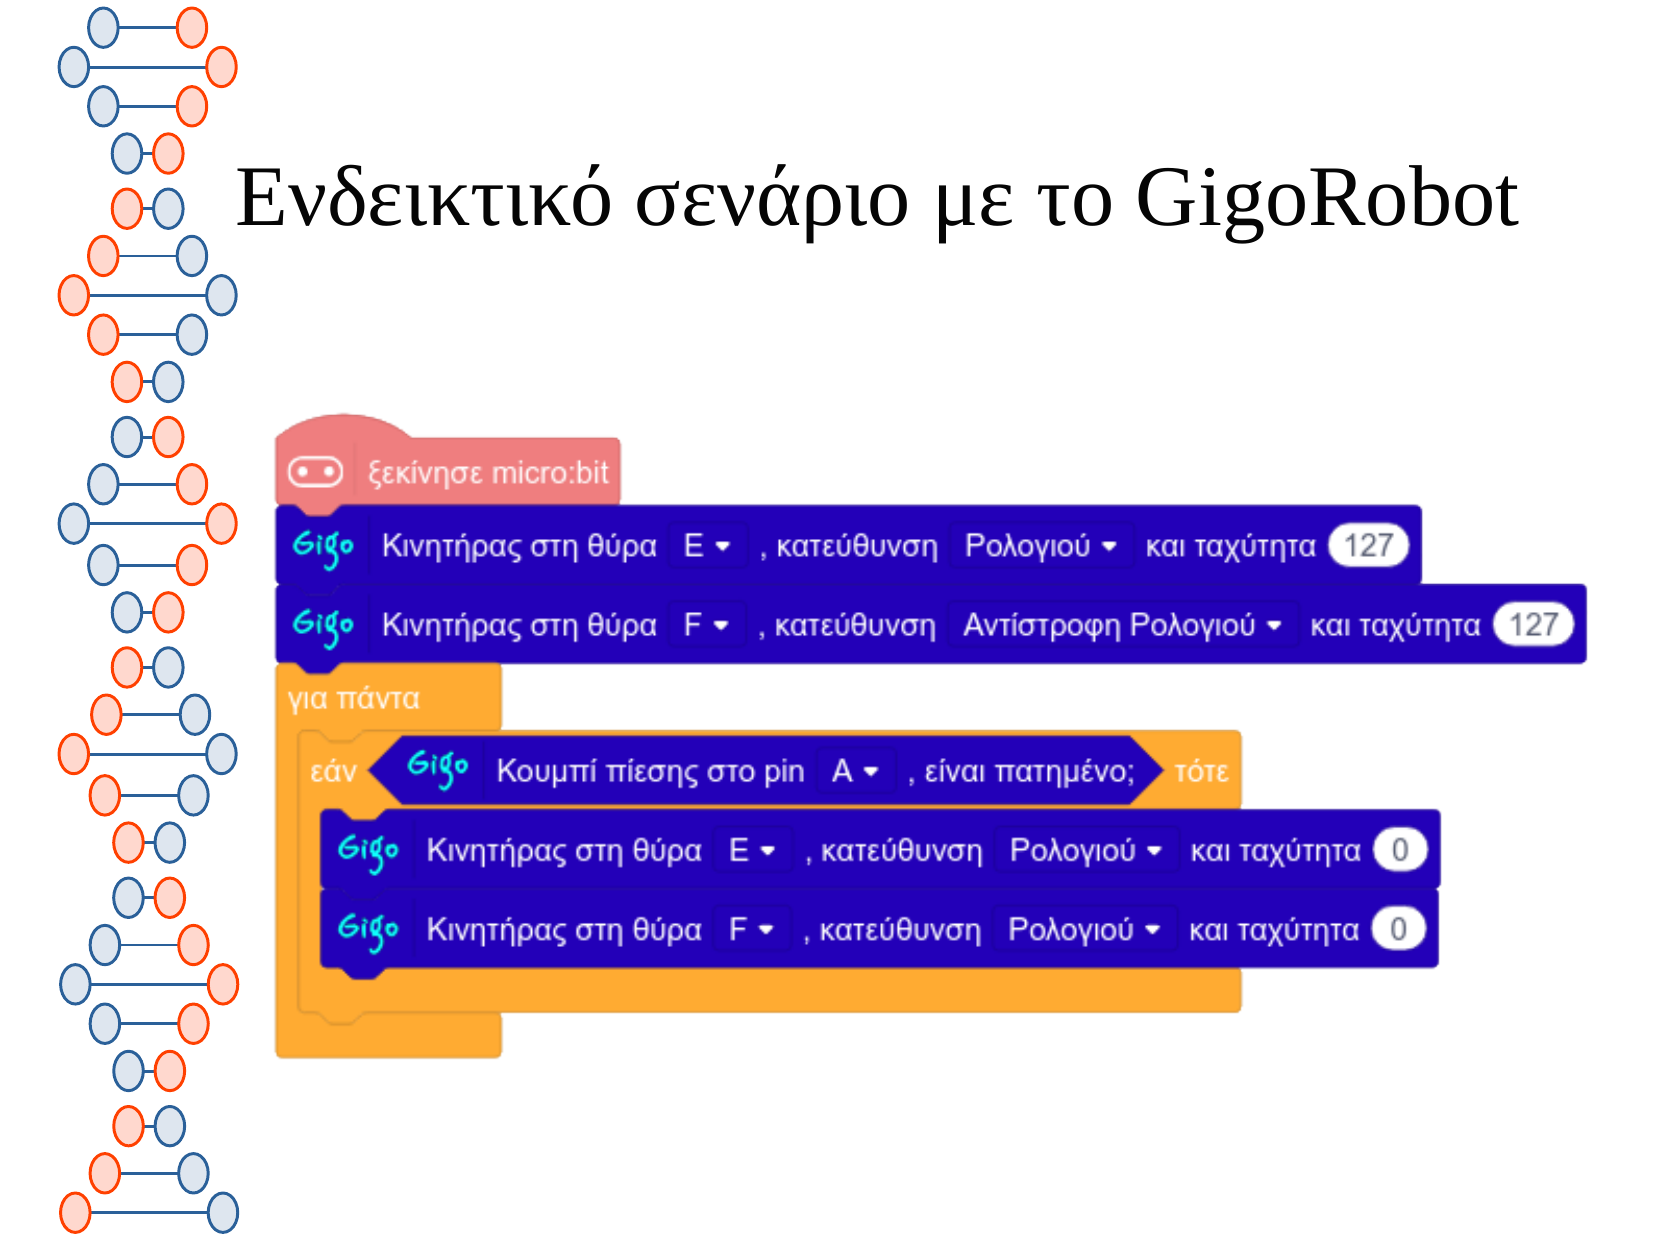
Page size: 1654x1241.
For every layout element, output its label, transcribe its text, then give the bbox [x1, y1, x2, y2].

picture [235, 392, 1617, 1093]
title Ενδεικτικό σενάριο με το GigoRobot [134, 92, 1623, 301]
